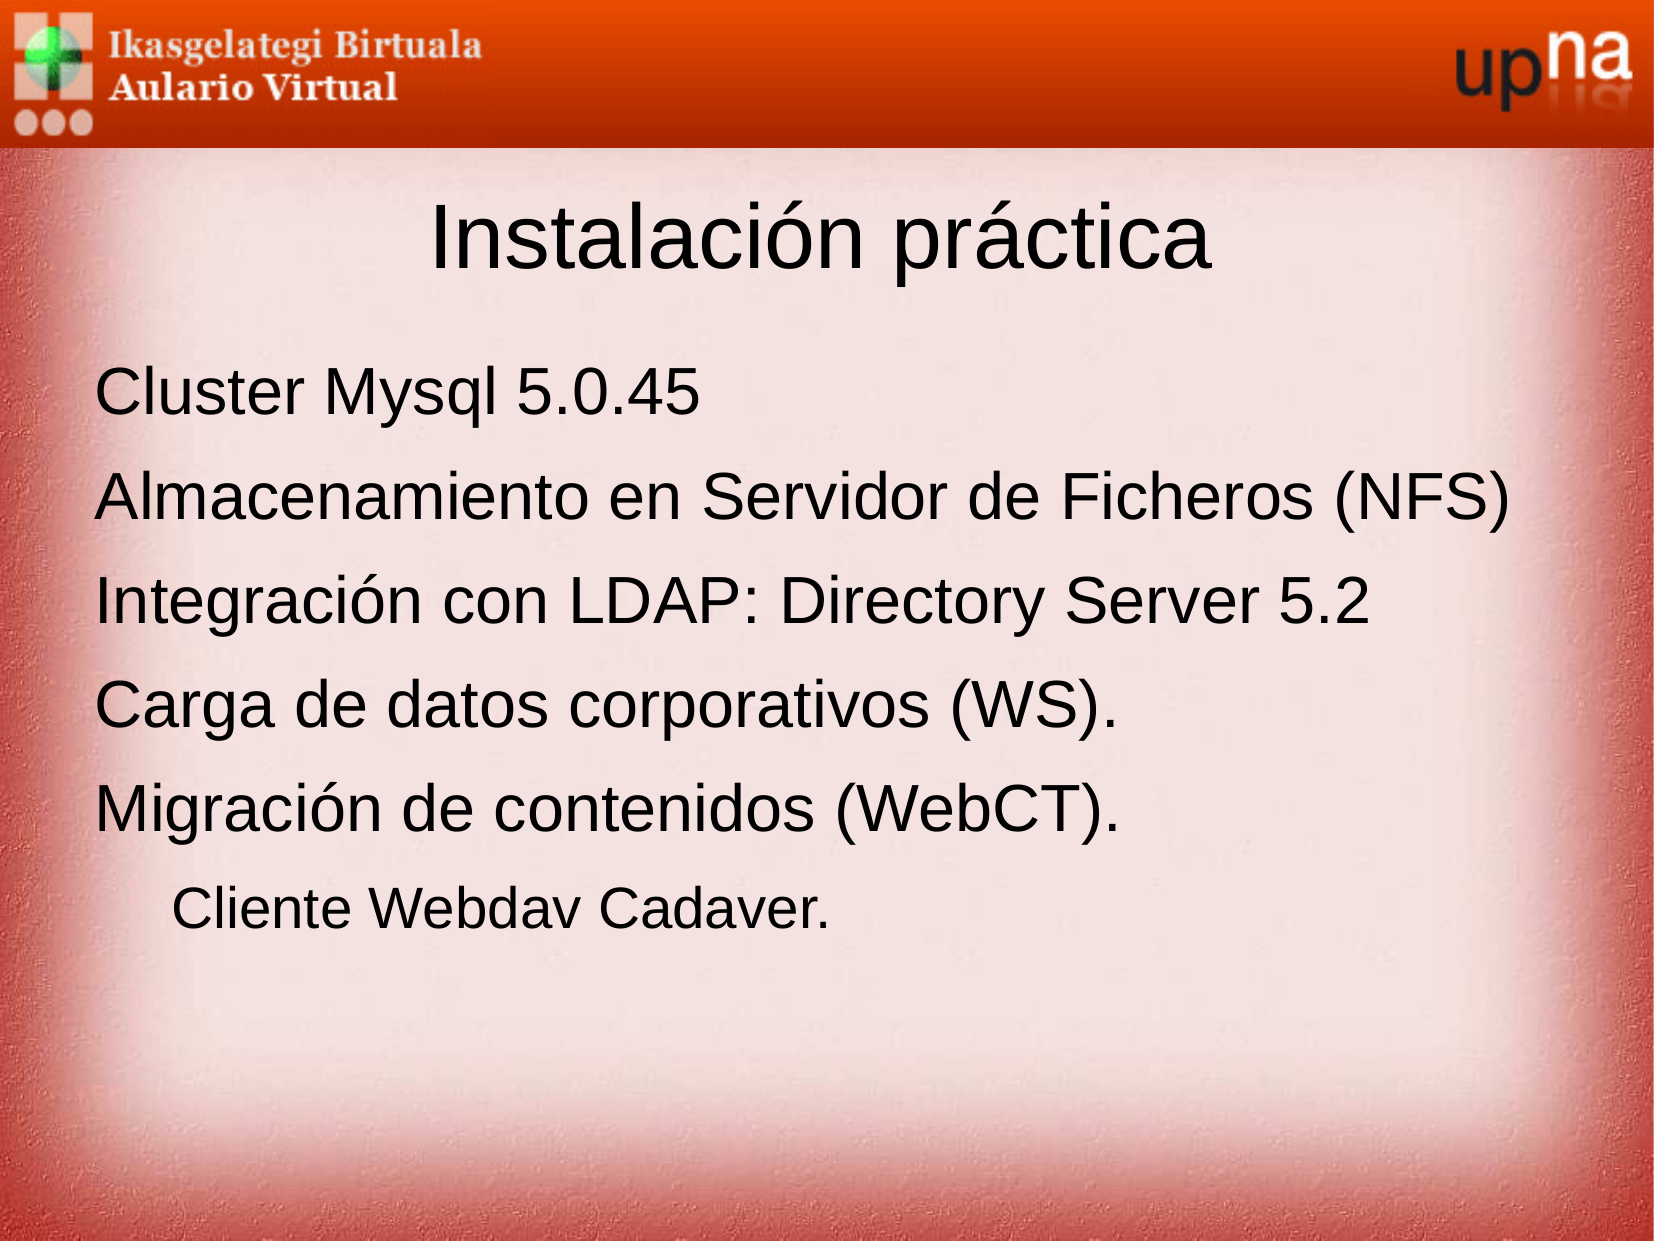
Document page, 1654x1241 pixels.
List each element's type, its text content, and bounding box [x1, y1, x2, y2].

picture [0, 0, 1654, 1241]
list Cluster Mysql 5.0.45 Almacenamiento en Servidor de Ficheros (NFS) Integración con LDAP: Directory Server 5.2 Carga de datos corporativos (WS). Migración de contenidos (WebCT). Cliente Webdav Cadaver. [76, 354, 1565, 1129]
title Instalación práctica [77, 147, 1566, 325]
